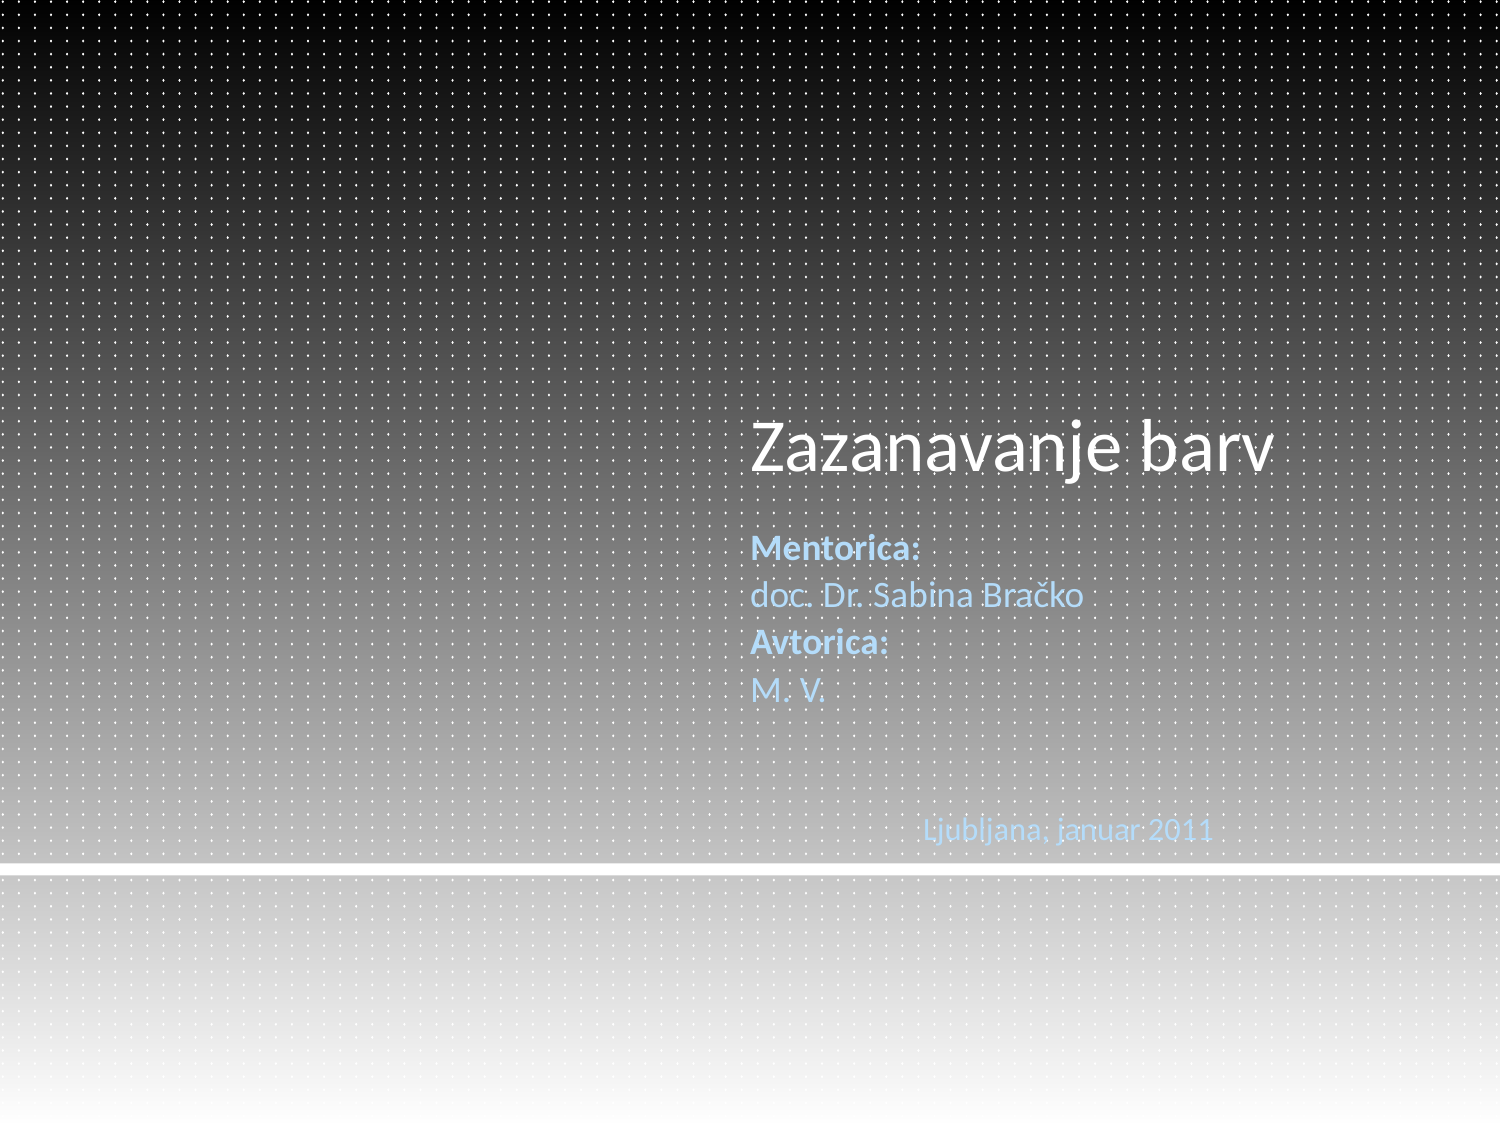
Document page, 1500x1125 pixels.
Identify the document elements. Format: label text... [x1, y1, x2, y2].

title Zazanavanje barv [750, 243, 1388, 468]
subtitle Mentorica: doc. Dr. Sabina Bračko Avtorica: M. V. Ljubljana, januar 2011 [750, 468, 1388, 858]
